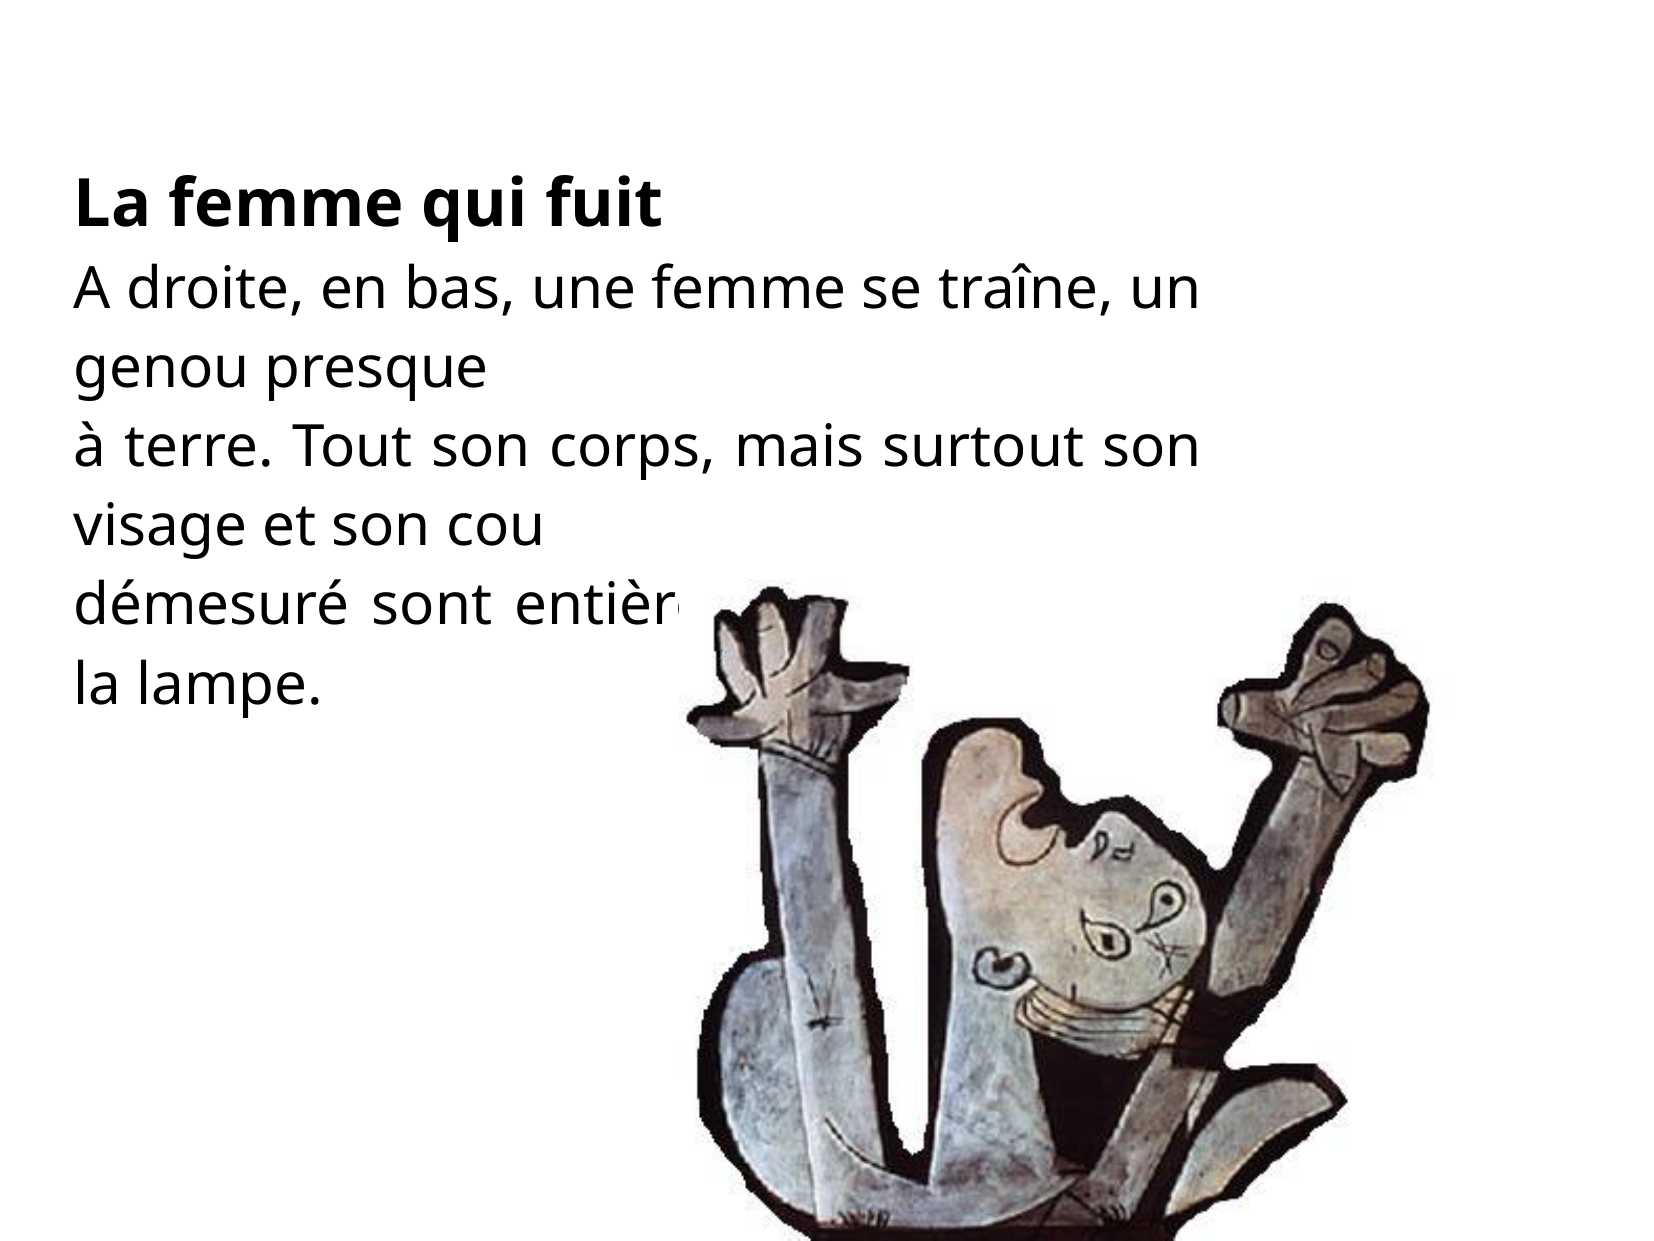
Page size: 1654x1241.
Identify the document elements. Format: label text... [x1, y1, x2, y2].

picture [679, 579, 1453, 1241]
text_box La femme qui fuit A droite, en bas, une femme se traîne, un genou presque à terre. Tout son corps, mais surtout son visage et son cou démesuré sont entièrement tendus vers la lampe. [59, 147, 1217, 742]
